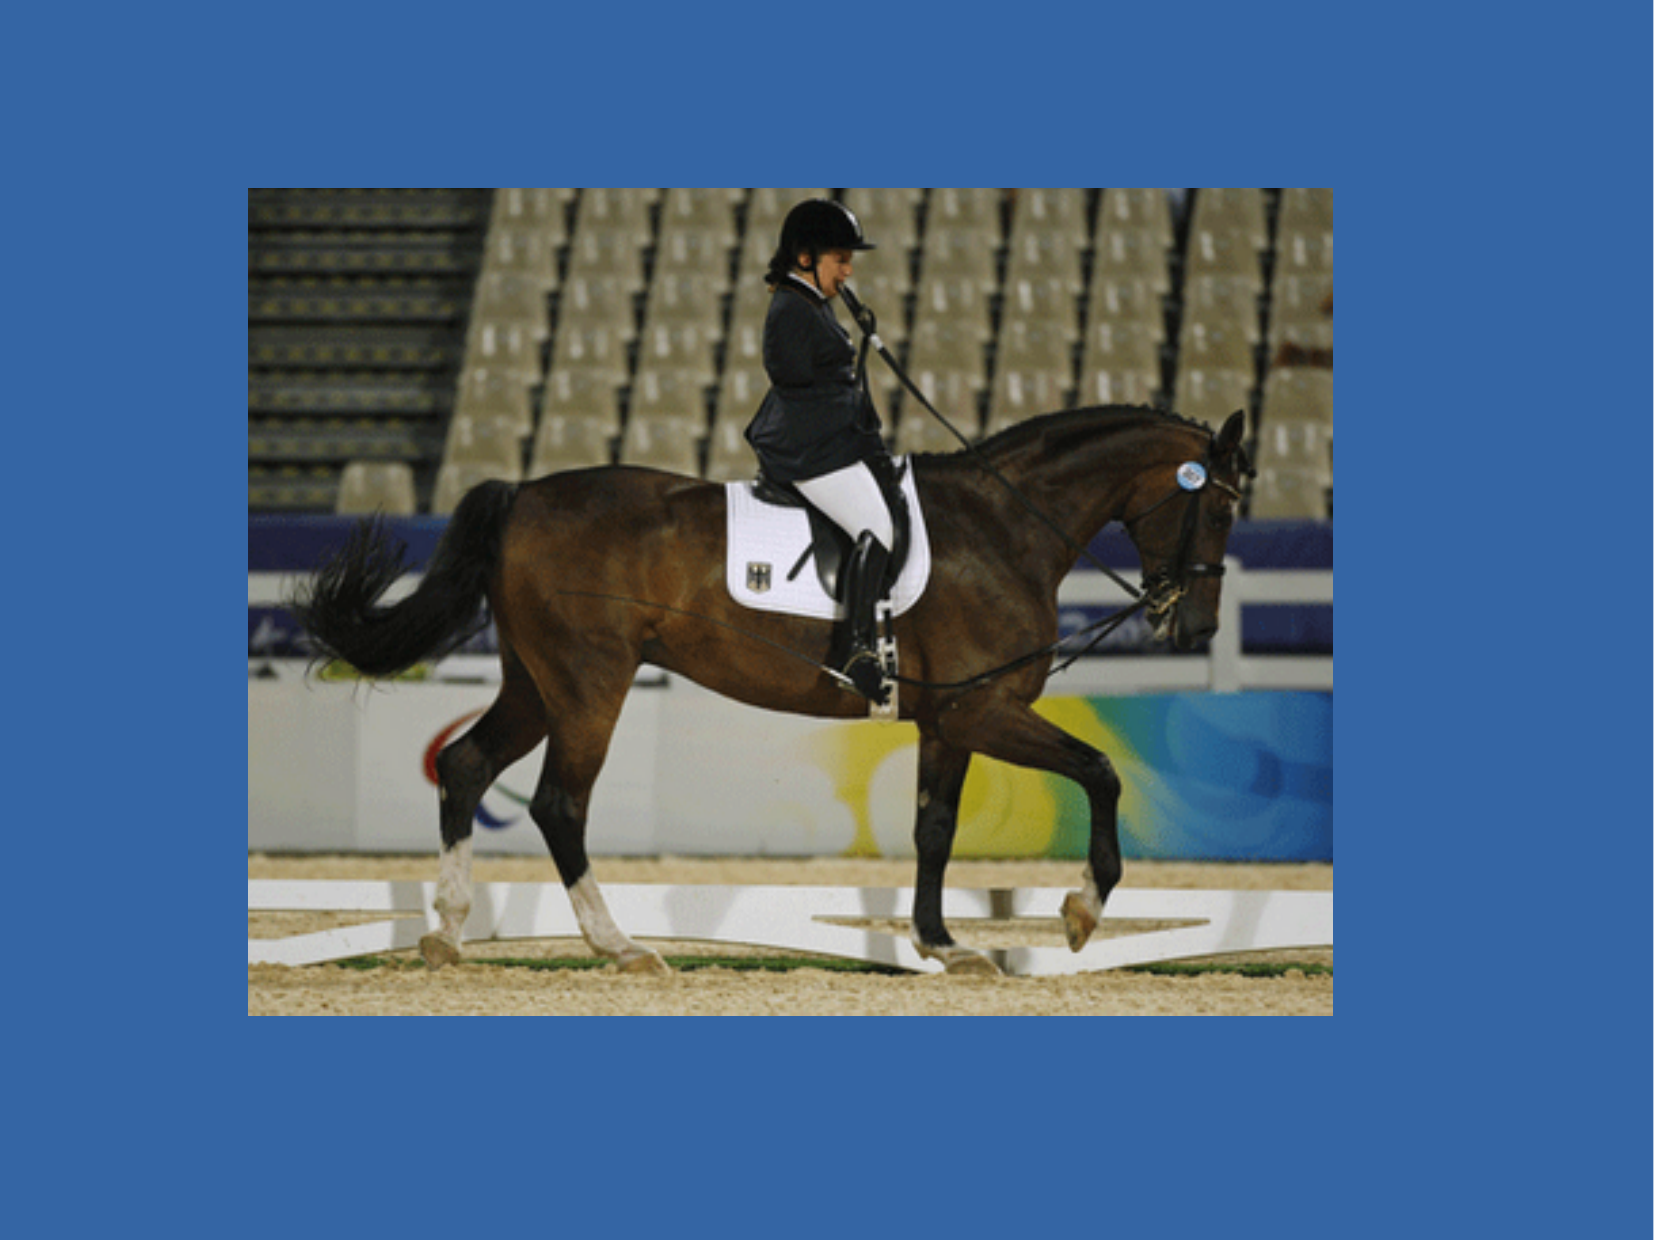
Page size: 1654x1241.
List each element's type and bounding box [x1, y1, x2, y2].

picture [248, 188, 1333, 1016]
